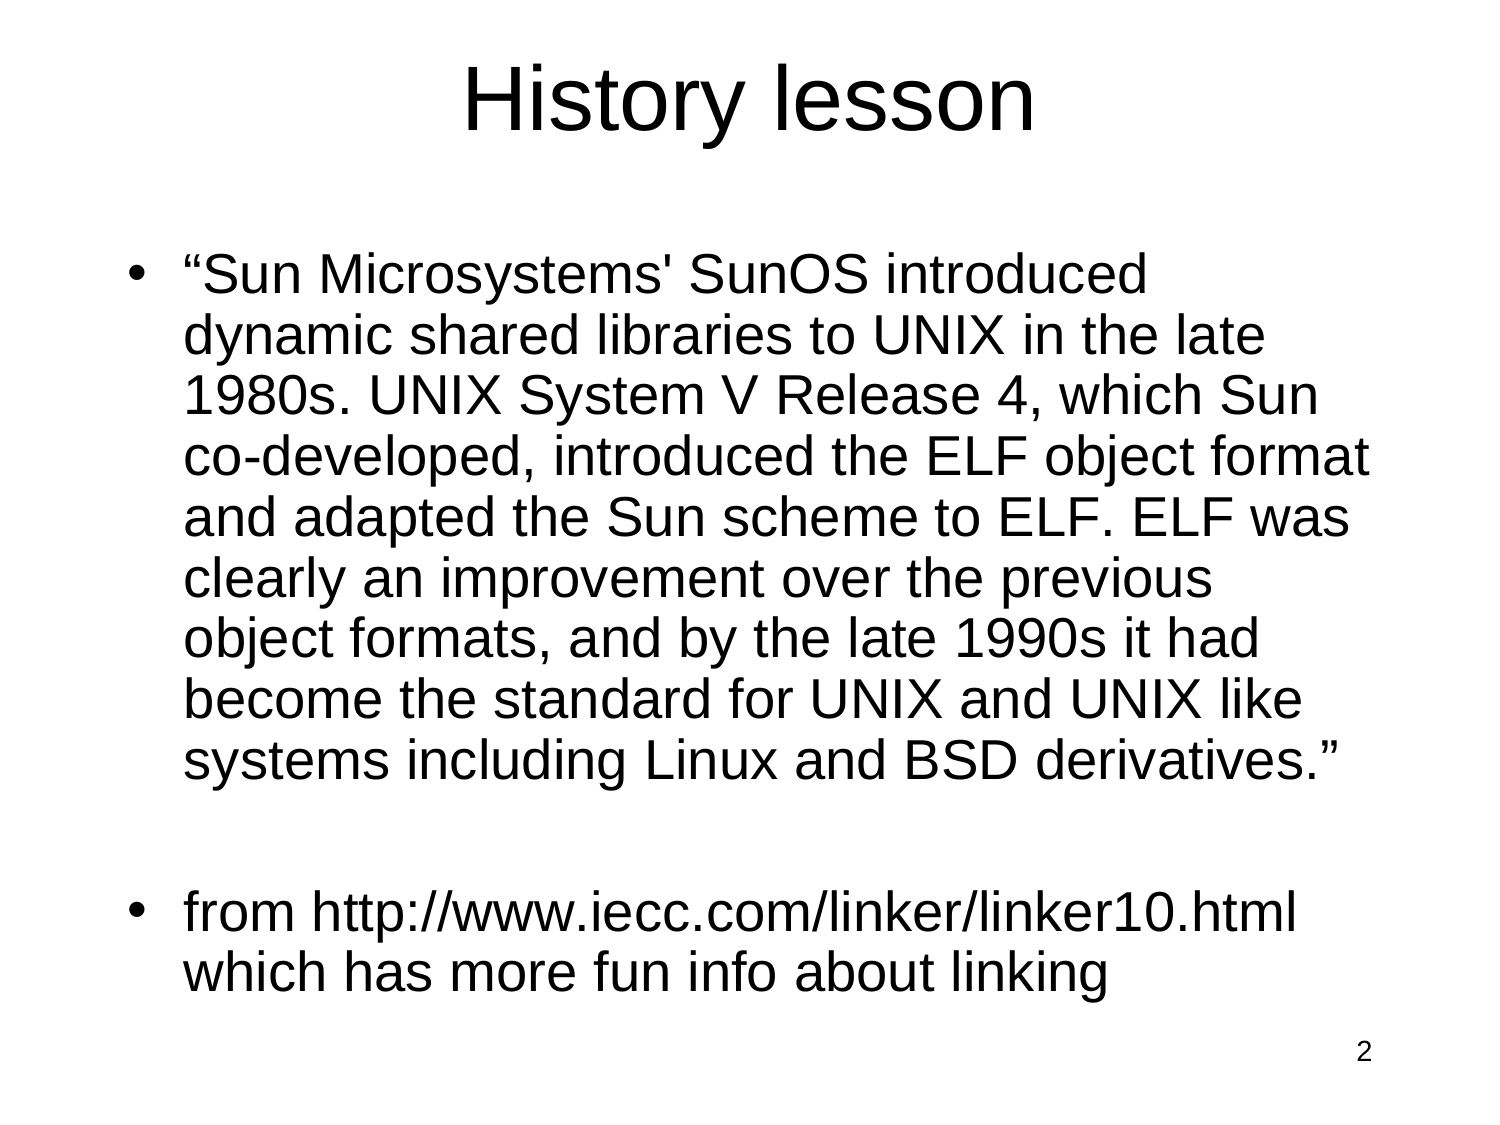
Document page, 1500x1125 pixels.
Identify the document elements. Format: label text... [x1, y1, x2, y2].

list “Sun Microsystems' SunOS introduced dynamic shared libraries to UNIX in the late 1980s. UNIX System V Release 4, which Sun co-developed, introduced the ELF object format and adapted the Sun scheme to ELF. ELF was clearly an improvement over the previous object formats, and by the late 1990s it had become the standard for UNIX and UNIX like systems including Linux and BSD derivatives.” from http://www.iecc.com/linker/linker10.html which has more fun info about linking [112, 237, 1388, 1051]
text_box <number> [1074, 1025, 1388, 1101]
title History lesson [0, 0, 1500, 188]
